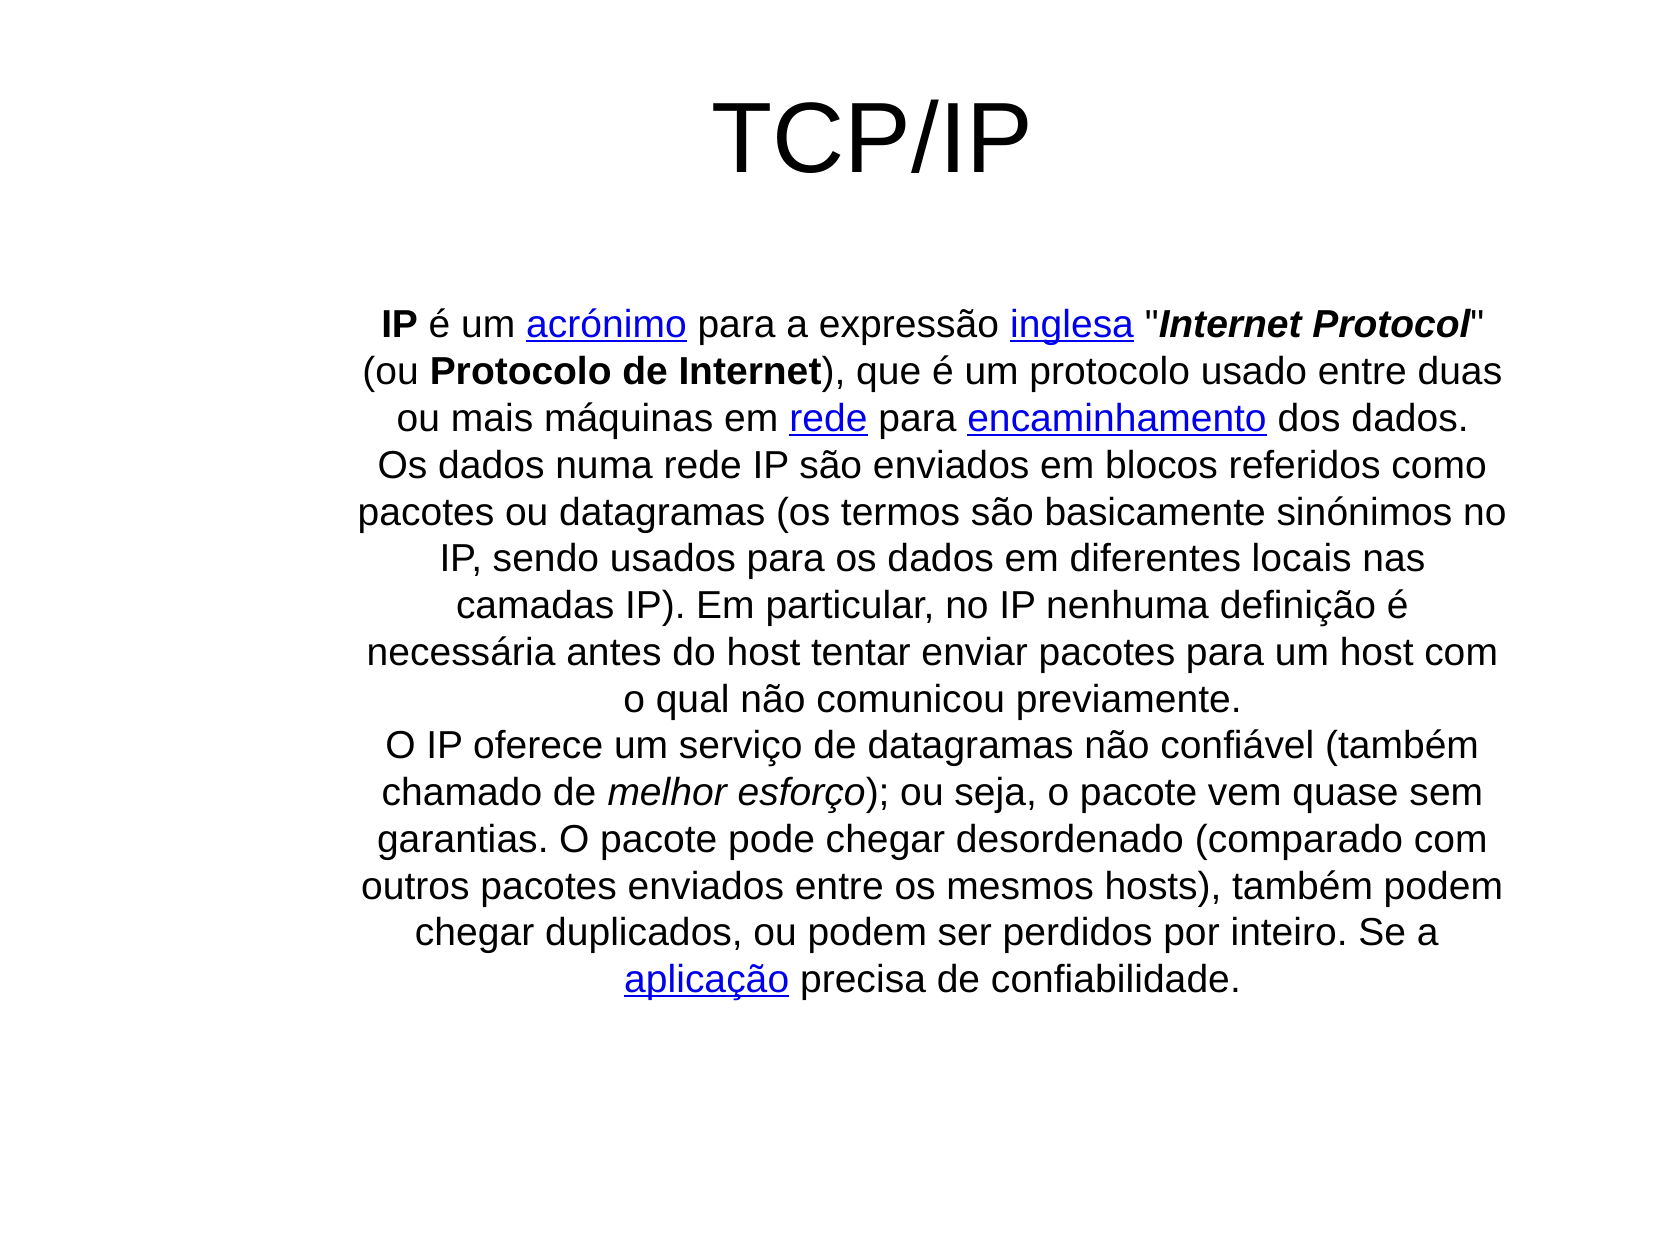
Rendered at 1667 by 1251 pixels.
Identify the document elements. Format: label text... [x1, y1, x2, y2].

subtitle IP é um acrónimo para a expressão inglesa "Internet Protocol" (ou Protocolo de Internet), que é um protocolo usado entre duas ou mais máquinas em rede para encaminhamento dos dados. Os dados numa rede IP são enviados em blocos referidos como pacotes ou datagramas (os termos são basicamente sinónimos no IP, sendo usados para os dados em diferentes locais nas camadas IP). Em particular, no IP nenhuma definição é necessária antes do host tentar enviar pacotes para um host com o qual não comunicou previamente. O IP oferece um serviço de datagramas não confiável (também chamado de melhor esforço); ou seja, o pacote vem quase sem garantias. O pacote pode chegar desordenado (comparado com outros pacotes enviados entre os mesmos hosts), também podem chegar duplicados, ou podem ser perdidos por inteiro. Se a aplicação precisa de confiabilidade. [350, 292, 1516, 1094]
title TCP/IP [183, 66, 1563, 279]
